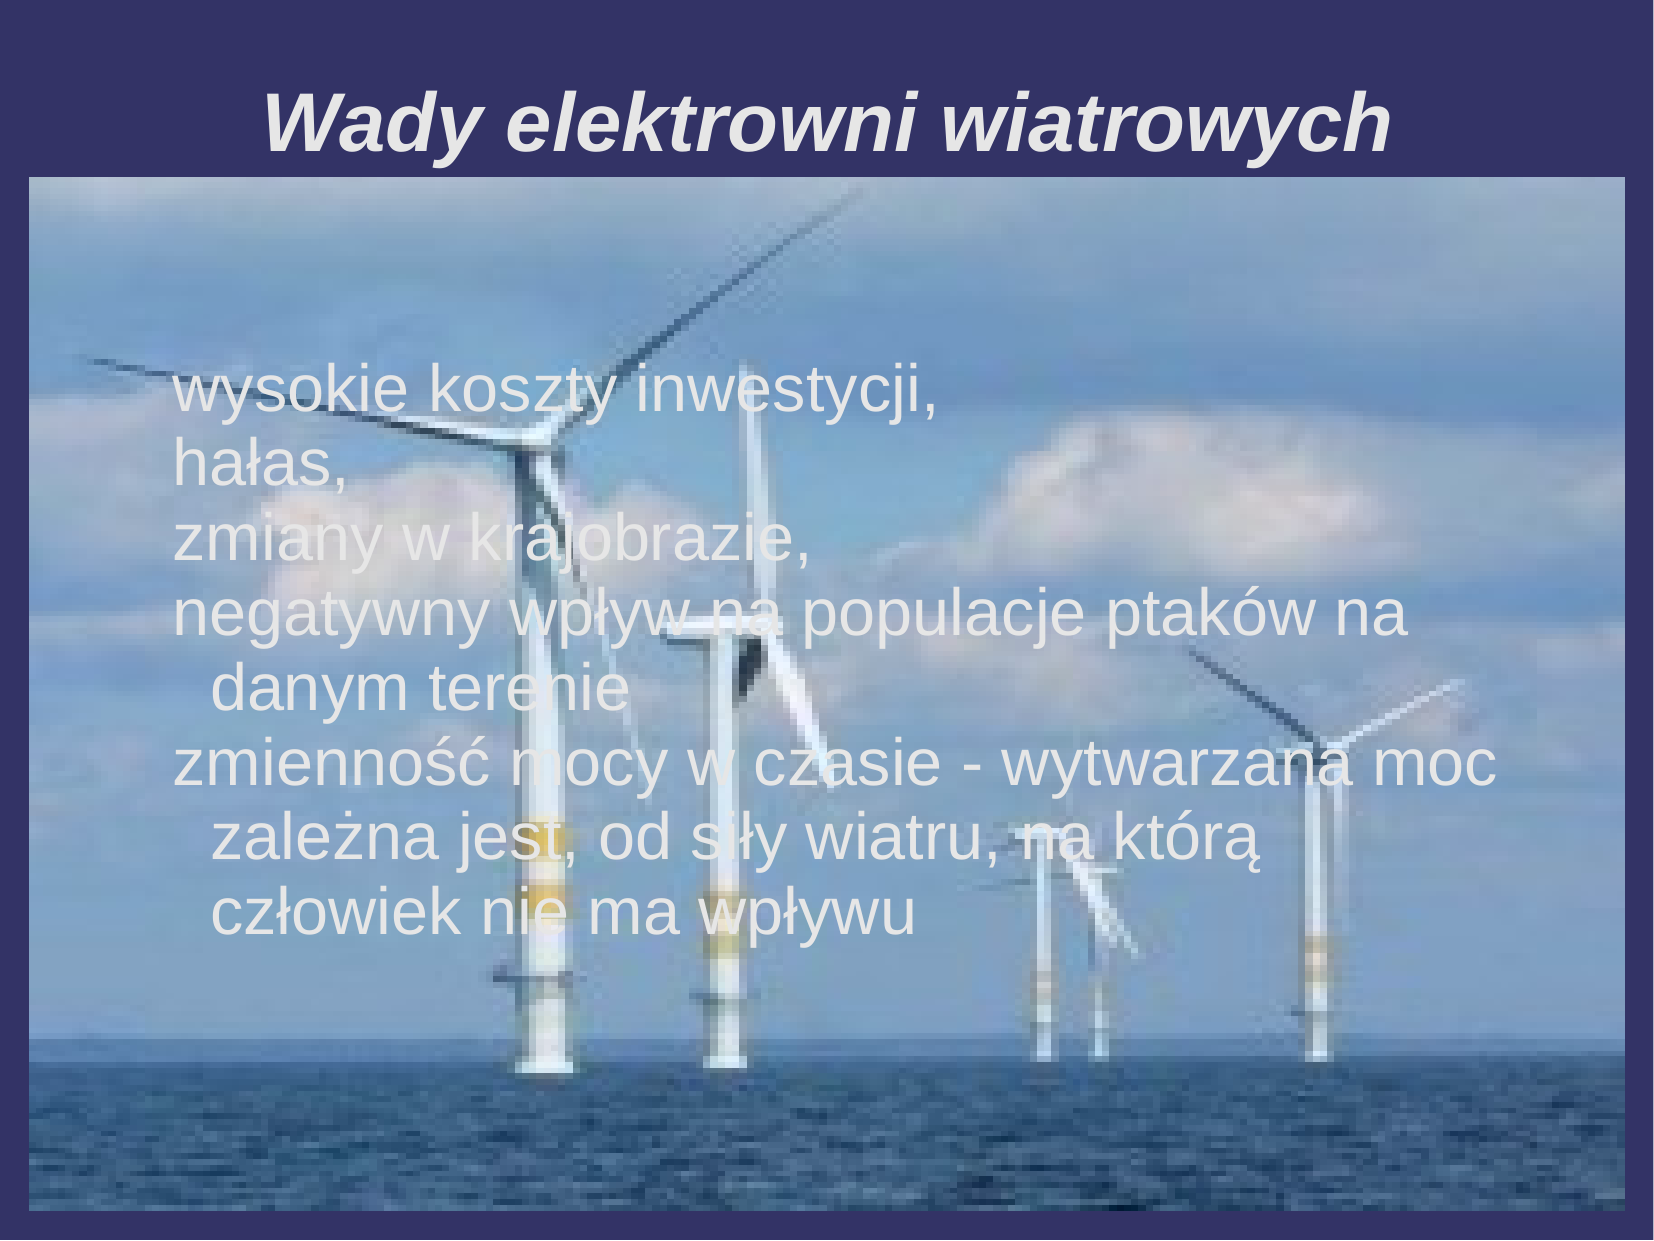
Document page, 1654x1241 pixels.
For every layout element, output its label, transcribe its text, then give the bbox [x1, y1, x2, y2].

title Wady elektrowni wiatrowych [121, 19, 1534, 227]
picture [29, 177, 1625, 1211]
list wysokie koszty inwestycji, hałas, zmiany w krajobrazie, negatywny wpływ na populacje ptaków na danym terenie zmienność mocy w czasie - wytwarzana moc zależna jest, od siły wiatru, na którą człowiek nie ma wpływu [134, 350, 1516, 1132]
